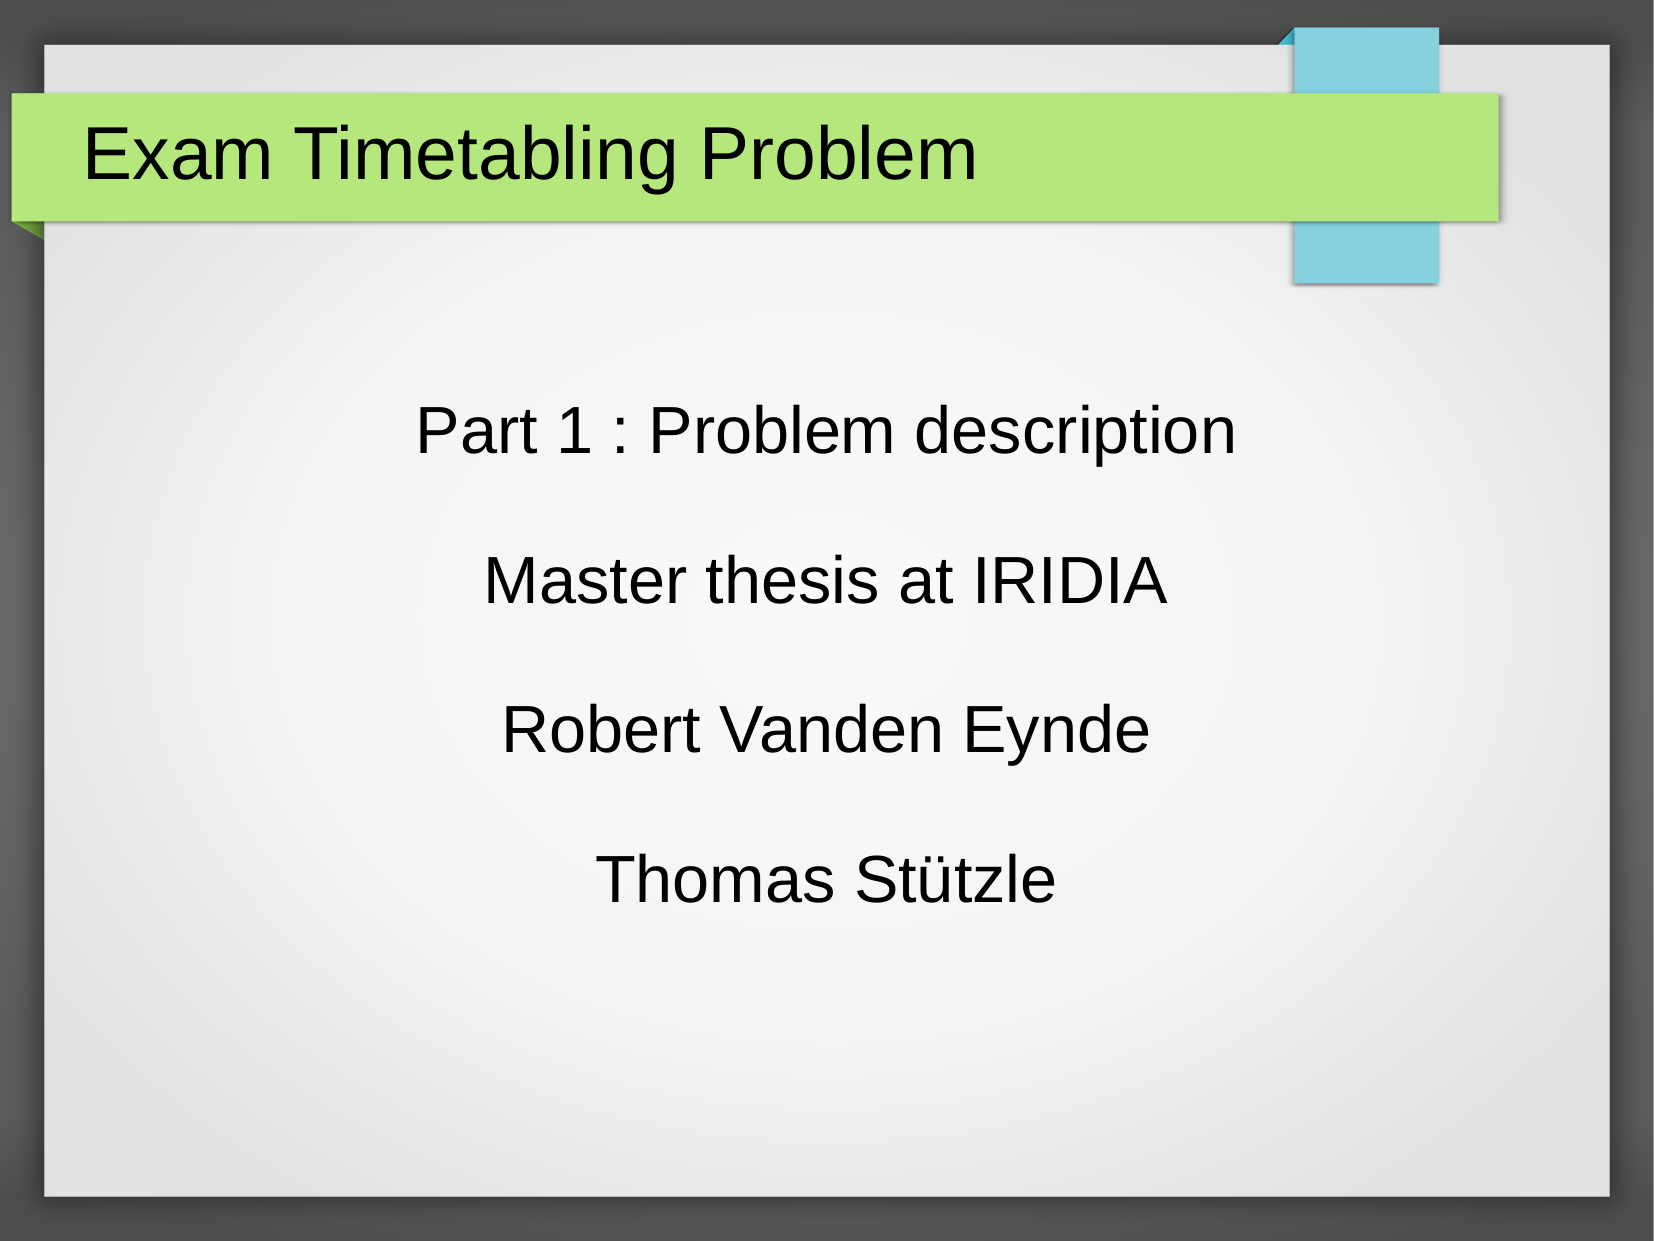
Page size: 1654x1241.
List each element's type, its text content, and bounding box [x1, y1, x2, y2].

subtitle Part 1 : Problem description Master thesis at IRIDIA Robert Vanden Eynde Thomas Stützle [82, 295, 1571, 1015]
title Exam Timetabling Problem [82, 94, 1264, 213]
picture [0, 0, 1654, 1241]
